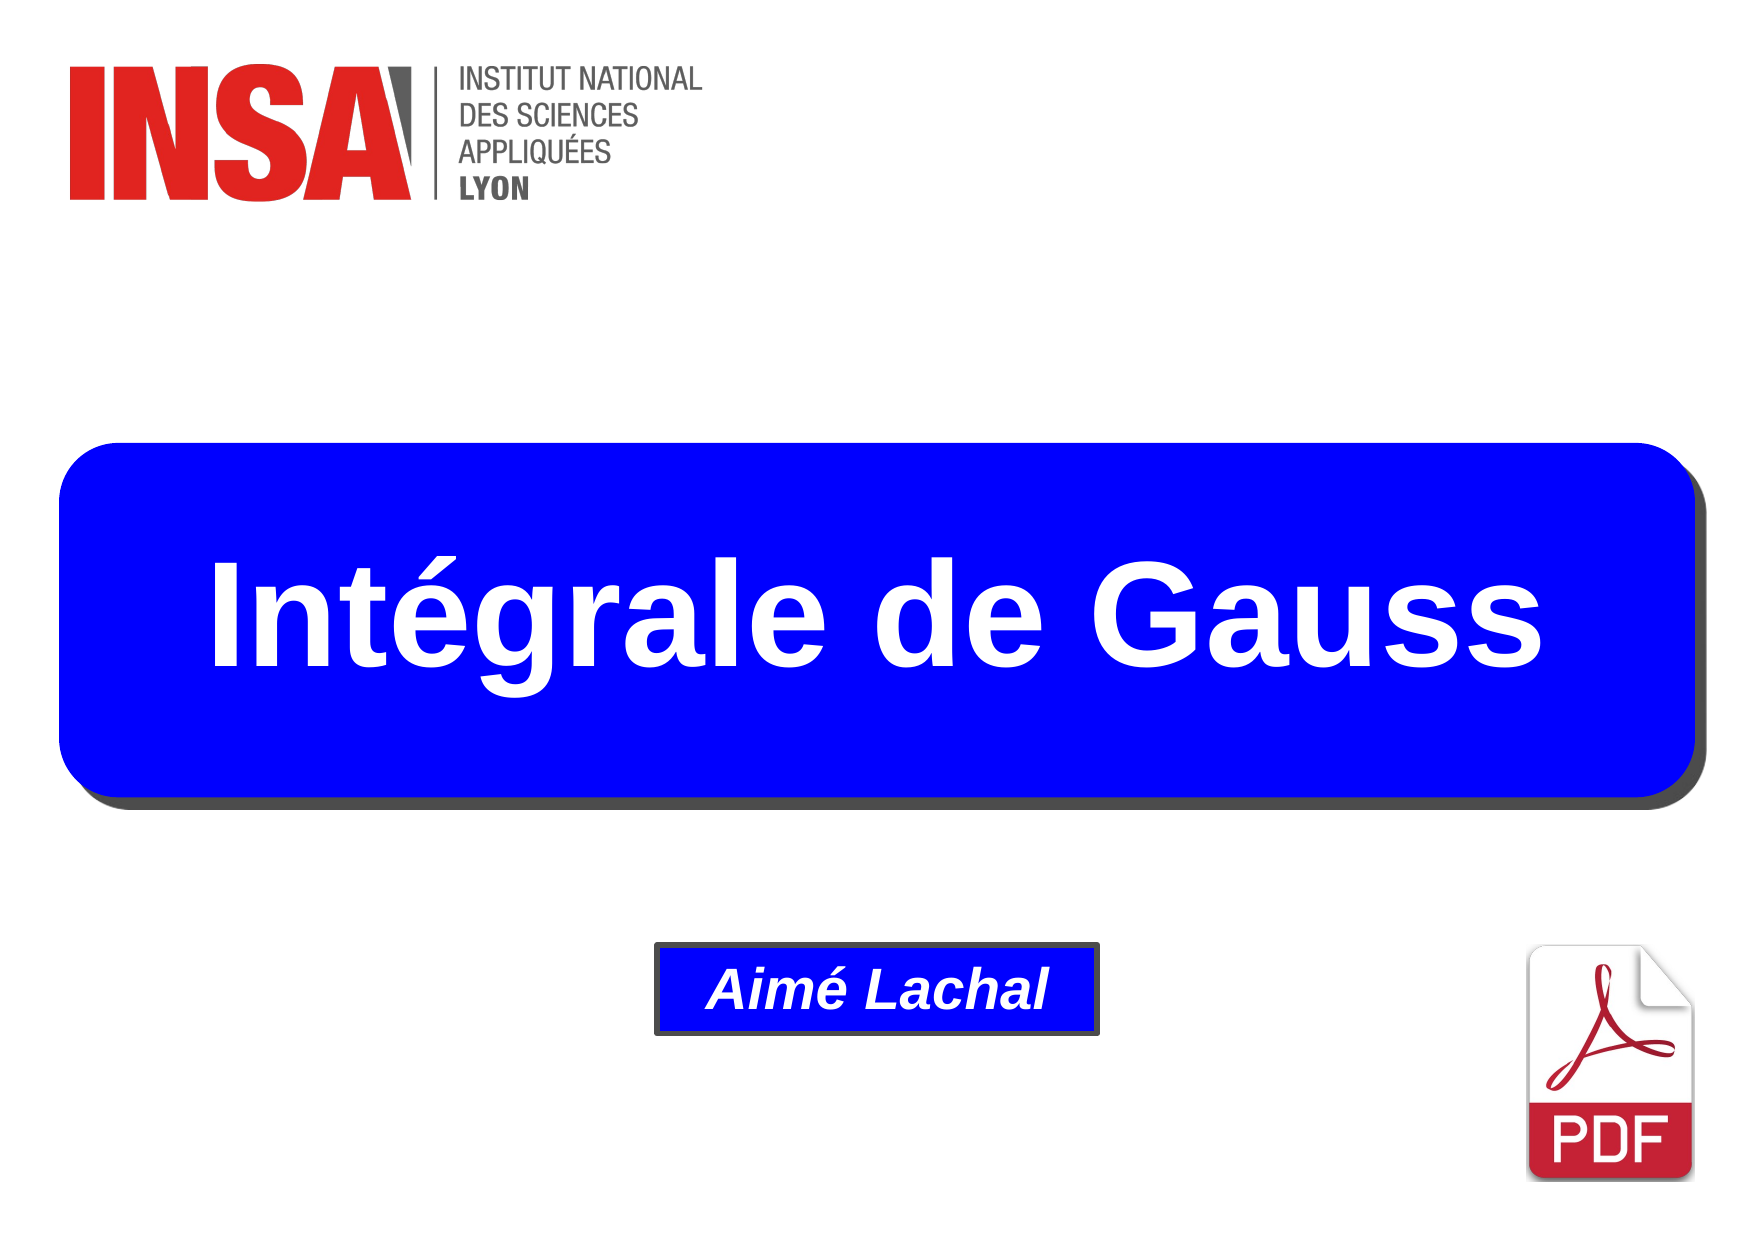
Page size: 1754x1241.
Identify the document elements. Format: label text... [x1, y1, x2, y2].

title Aimé Lachal [657, 944, 1098, 1034]
picture [1526, 944, 1695, 1182]
text_box Intégrale de Gauss [59, 442, 1695, 798]
picture [59, 58, 713, 207]
